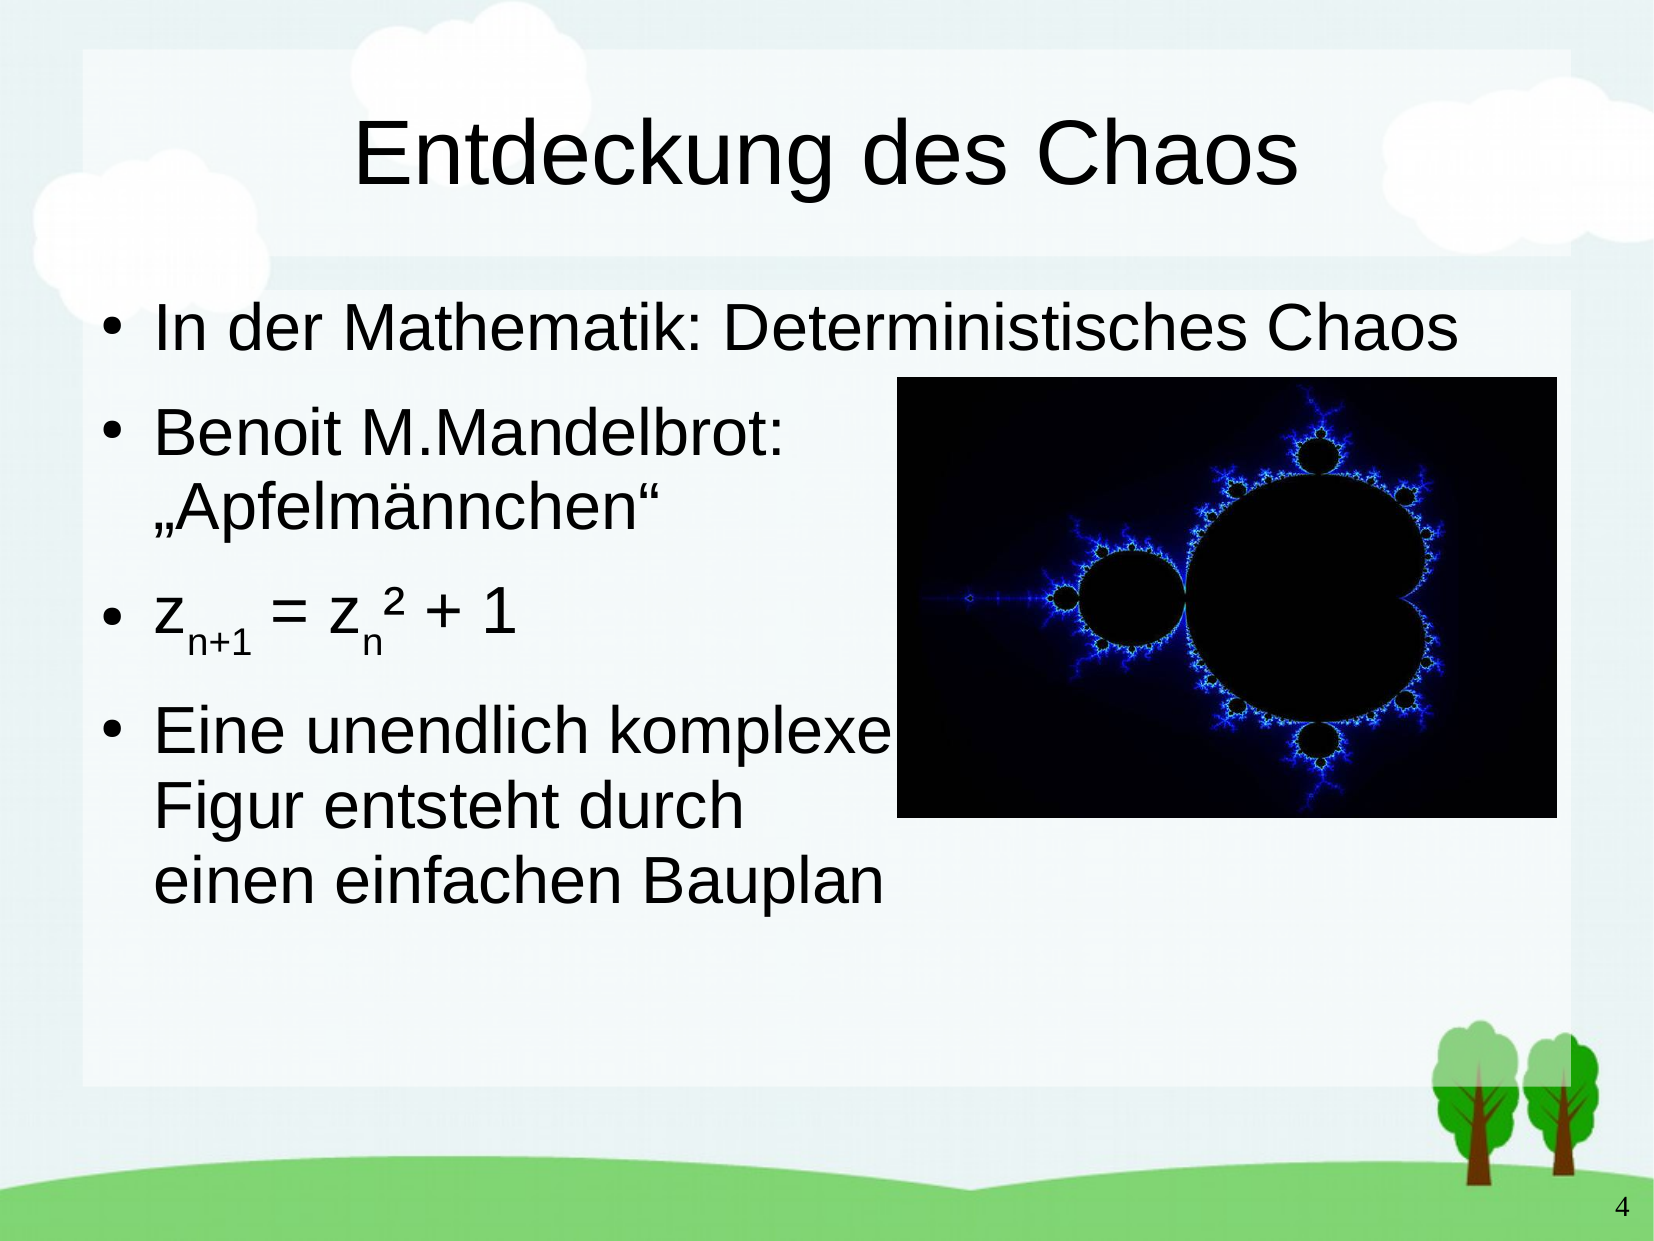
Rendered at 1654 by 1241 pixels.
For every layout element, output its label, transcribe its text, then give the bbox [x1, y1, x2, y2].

title Entdeckung des Chaos [82, 49, 1571, 257]
list In der Mathematik: Deterministisches Chaos Benoit M.Mandelbrot: „Apfelmännchen“ zn+1 = zn² + 1 Eine unendlich komplexe Figur entsteht durch einen einfachen Bauplan [82, 290, 1571, 1087]
picture [0, 0, 1654, 1241]
